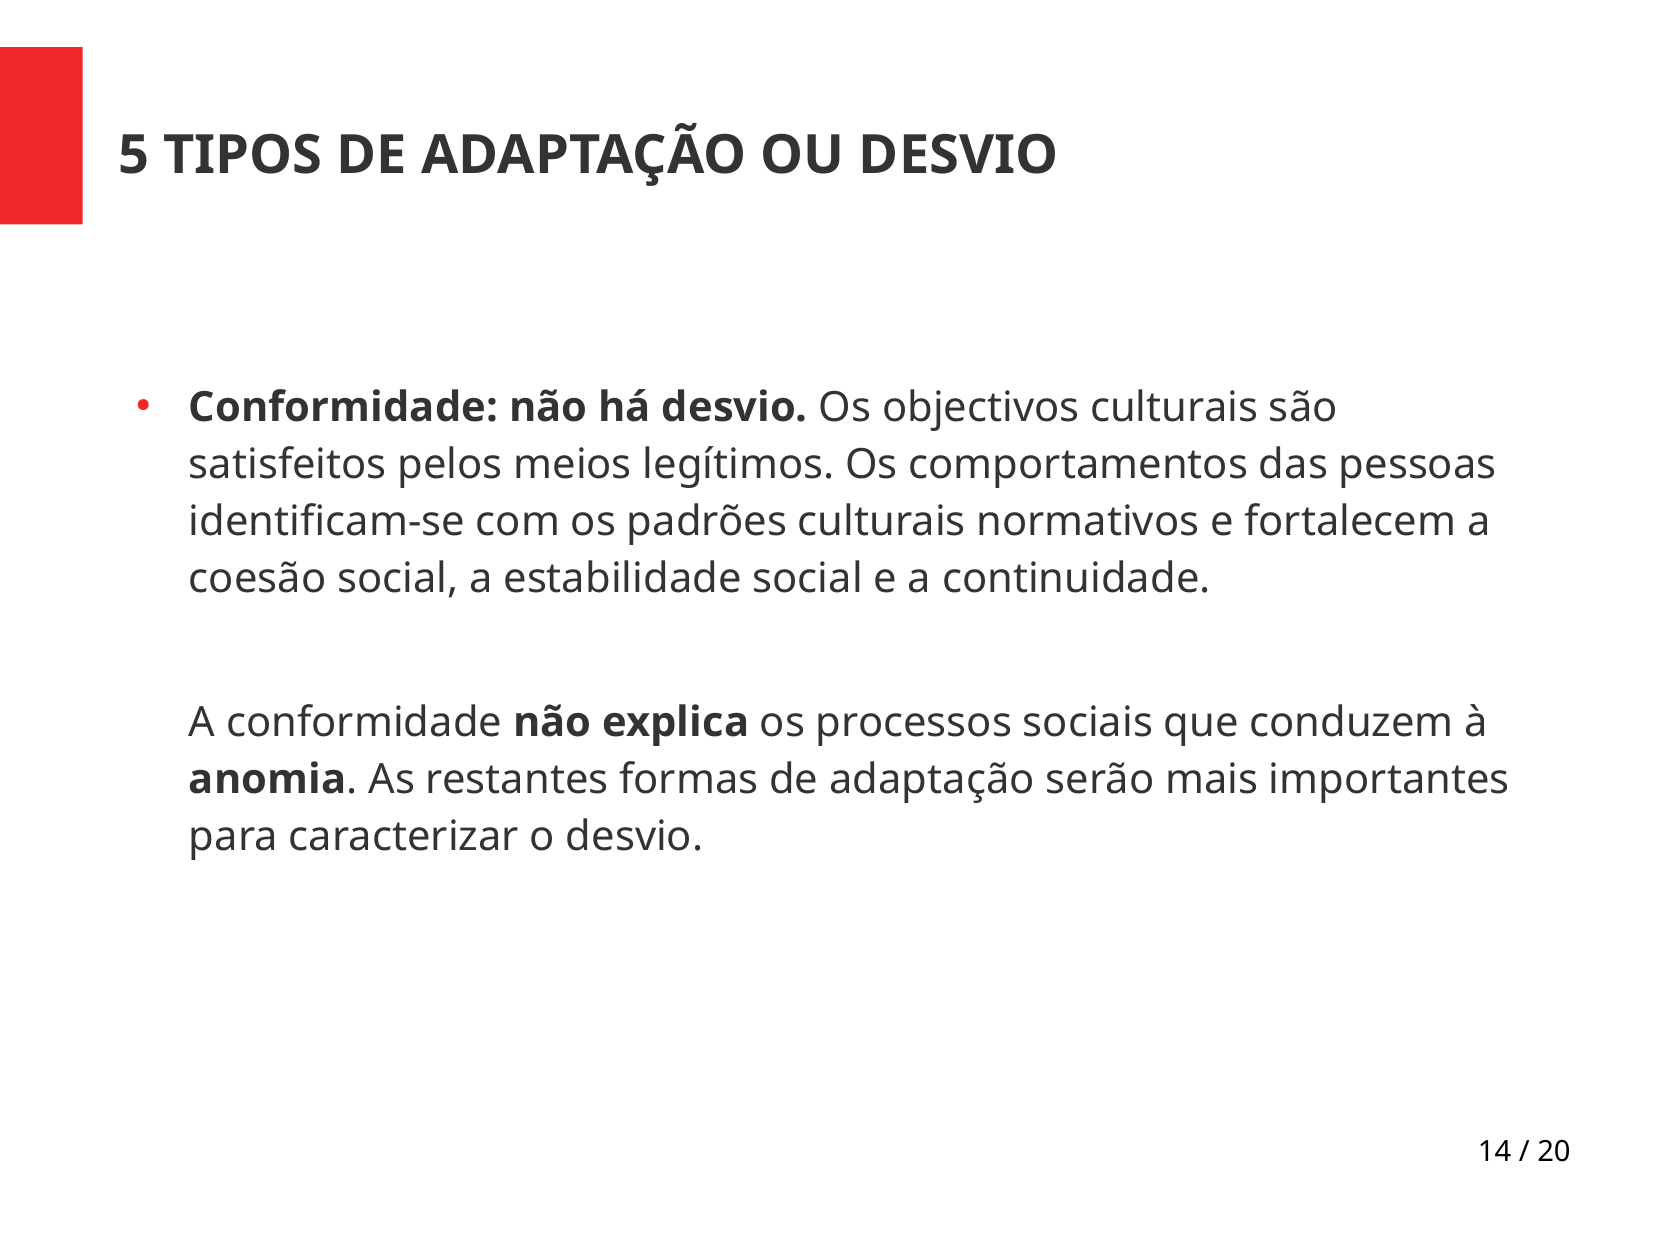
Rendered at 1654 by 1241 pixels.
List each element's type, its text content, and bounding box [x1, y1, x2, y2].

list Conformidade: não há desvio. Os objectivos culturais são satisfeitos pelos meios legítimos. Os comportamentos das pessoas identificam-se com os padrões culturais normativos e fortalecem a coesão social, a estabilidade social e a continuidade. A conformidade não explica os processos sociais que conduzem à anomia. As restantes formas de adaptação serão mais importantes para caracterizar o desvio. [118, 290, 1536, 1010]
title 5 TIPOS DE ADAPTAÇÃO OU DESVIO [118, 49, 1571, 257]
